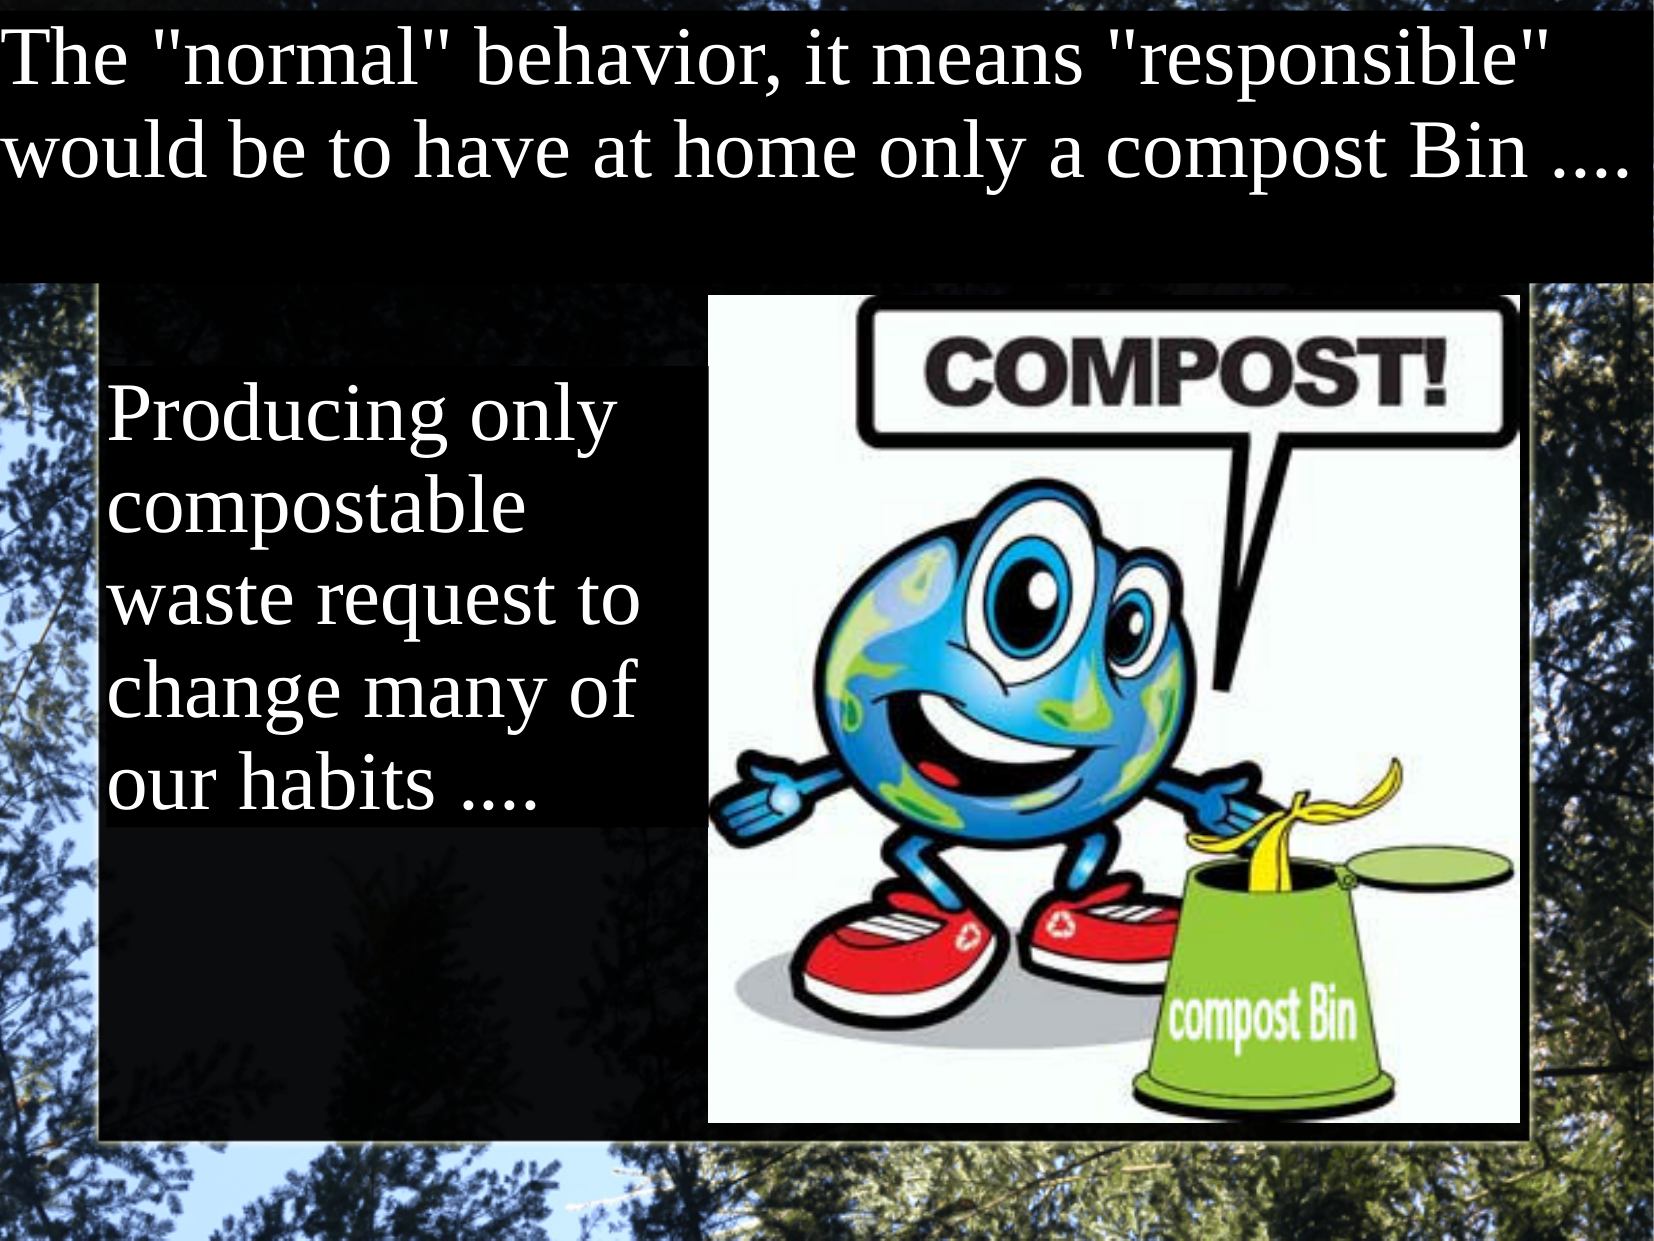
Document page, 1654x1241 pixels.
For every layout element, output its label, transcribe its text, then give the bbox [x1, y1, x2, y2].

list Producing only compostable waste request to change many of our habits .... [106, 366, 709, 828]
picture [0, 0, 1654, 10]
picture [0, 284, 1654, 1241]
list The "normal" behavior, it means "responsible" would be to have at home only a compost Bin .... [0, 10, 1654, 284]
